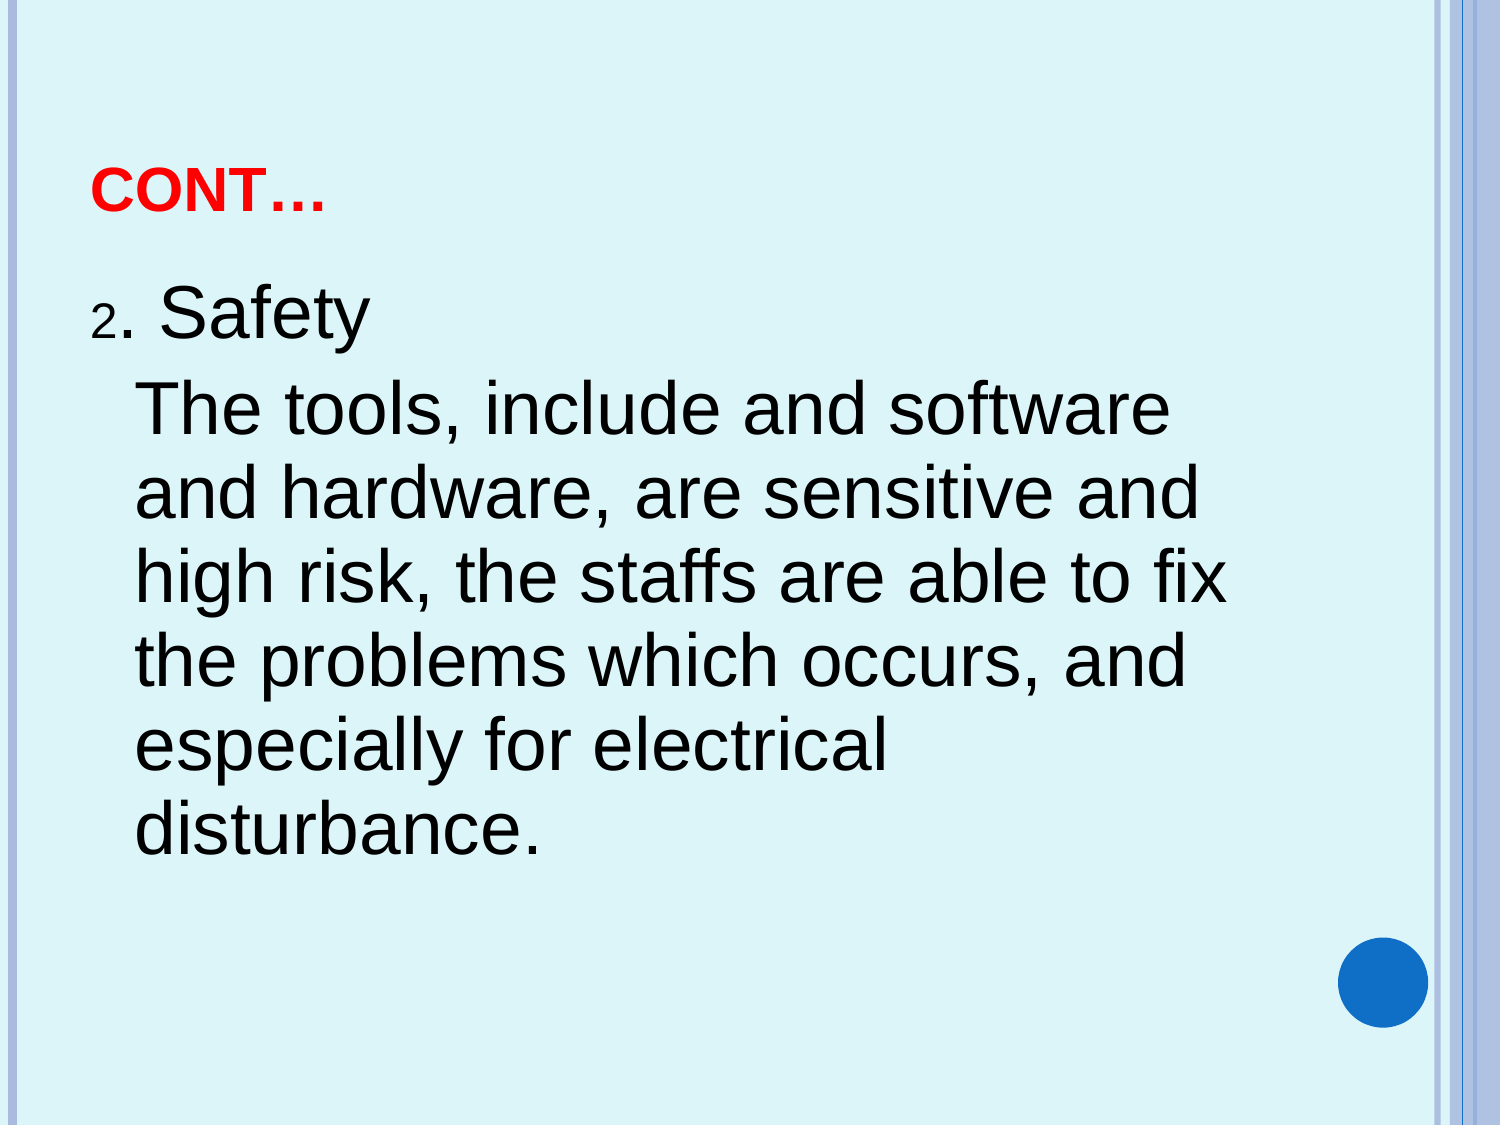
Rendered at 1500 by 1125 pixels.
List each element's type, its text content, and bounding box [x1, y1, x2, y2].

title CONT… [74, 44, 1300, 233]
list 2. Safety The tools, include and software and hardware, are sensitive and high risk, the staffs are able to fix the problems which occurs, and especially for electrical disturbance. [74, 262, 1300, 1063]
